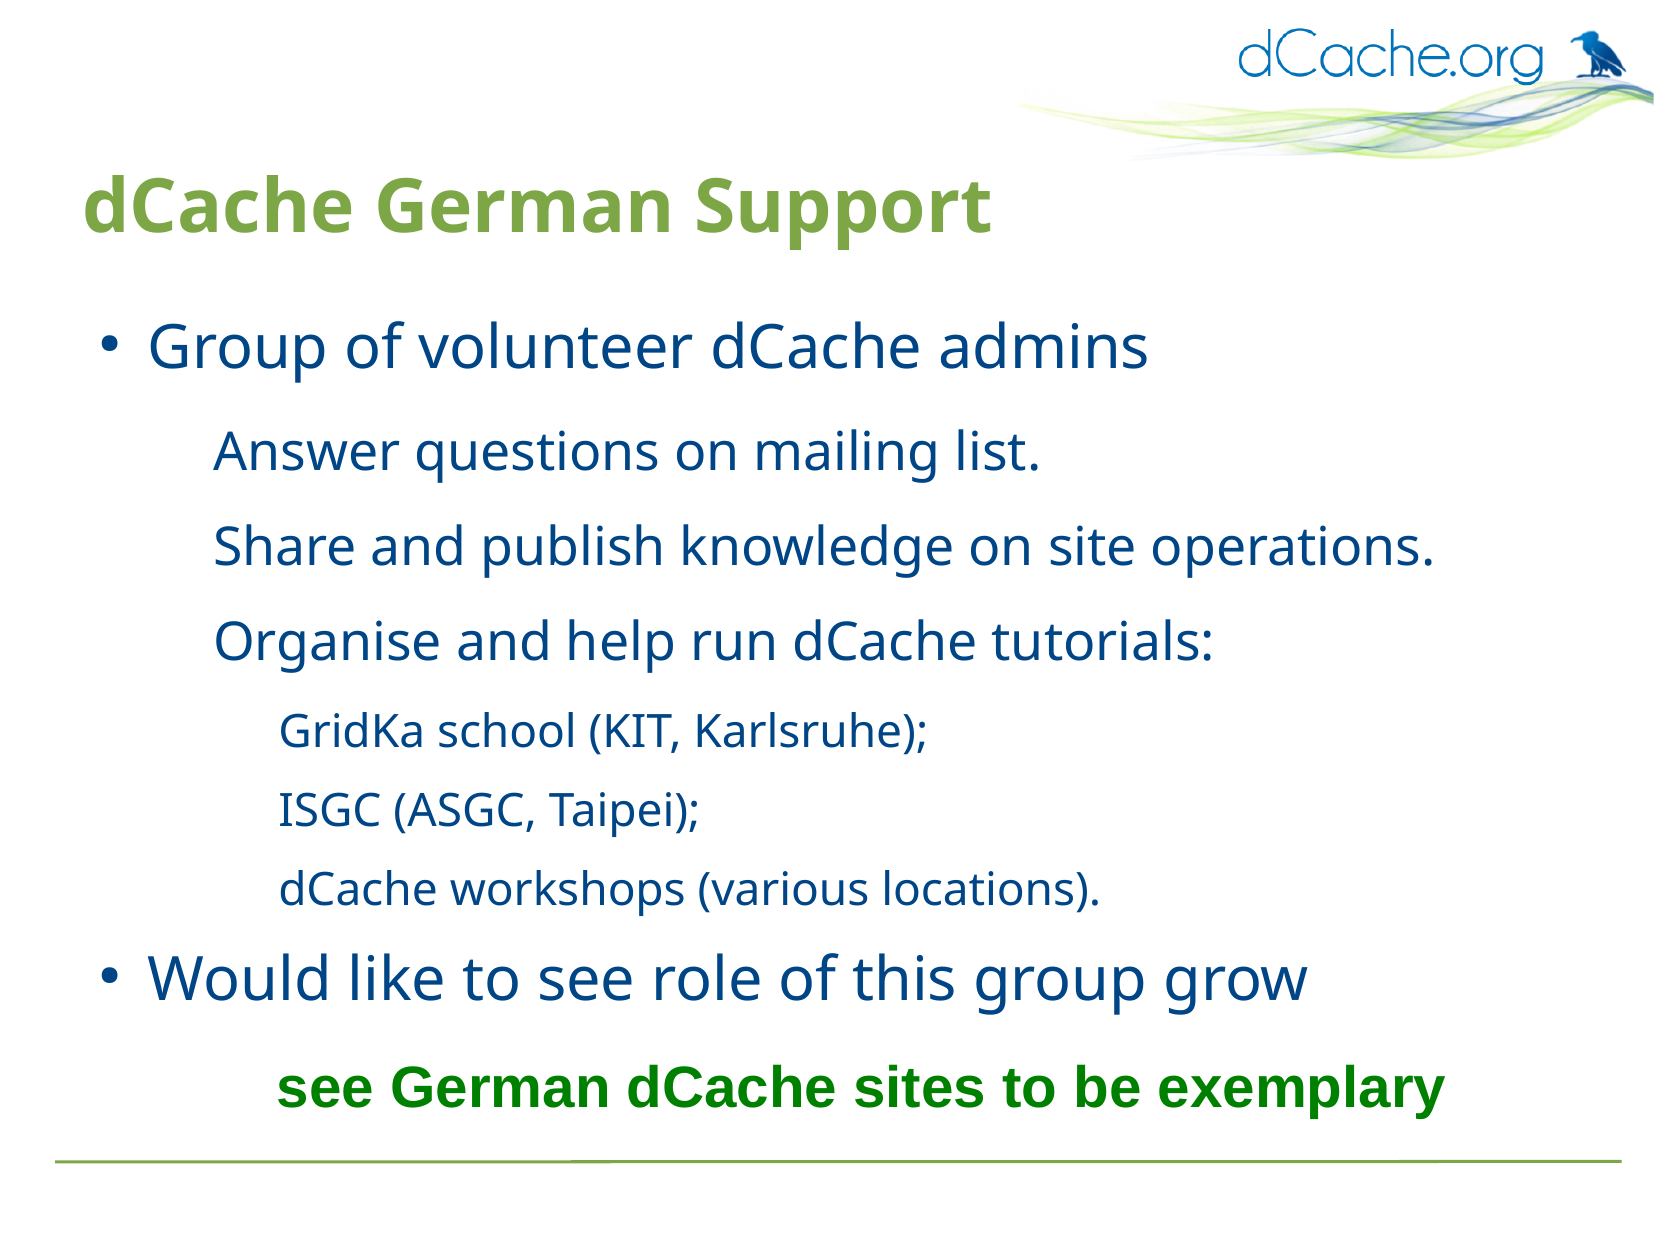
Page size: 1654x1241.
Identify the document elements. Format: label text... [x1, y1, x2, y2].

list Group of volunteer dCache admins Answer questions on mailing list. Share and publish knowledge on site operations. Organise and help run dCache tutorials: GridKa school (KIT, Karlsruhe); ISGC (ASGC, Taipei); dCache workshops (various locations). Would like to see role of this group grow [82, 302, 1571, 1023]
picture [956, 16, 1654, 169]
title dCache German Support [82, 155, 1605, 252]
text_box see German dCache sites to be exemplary [174, 1047, 1479, 1128]
